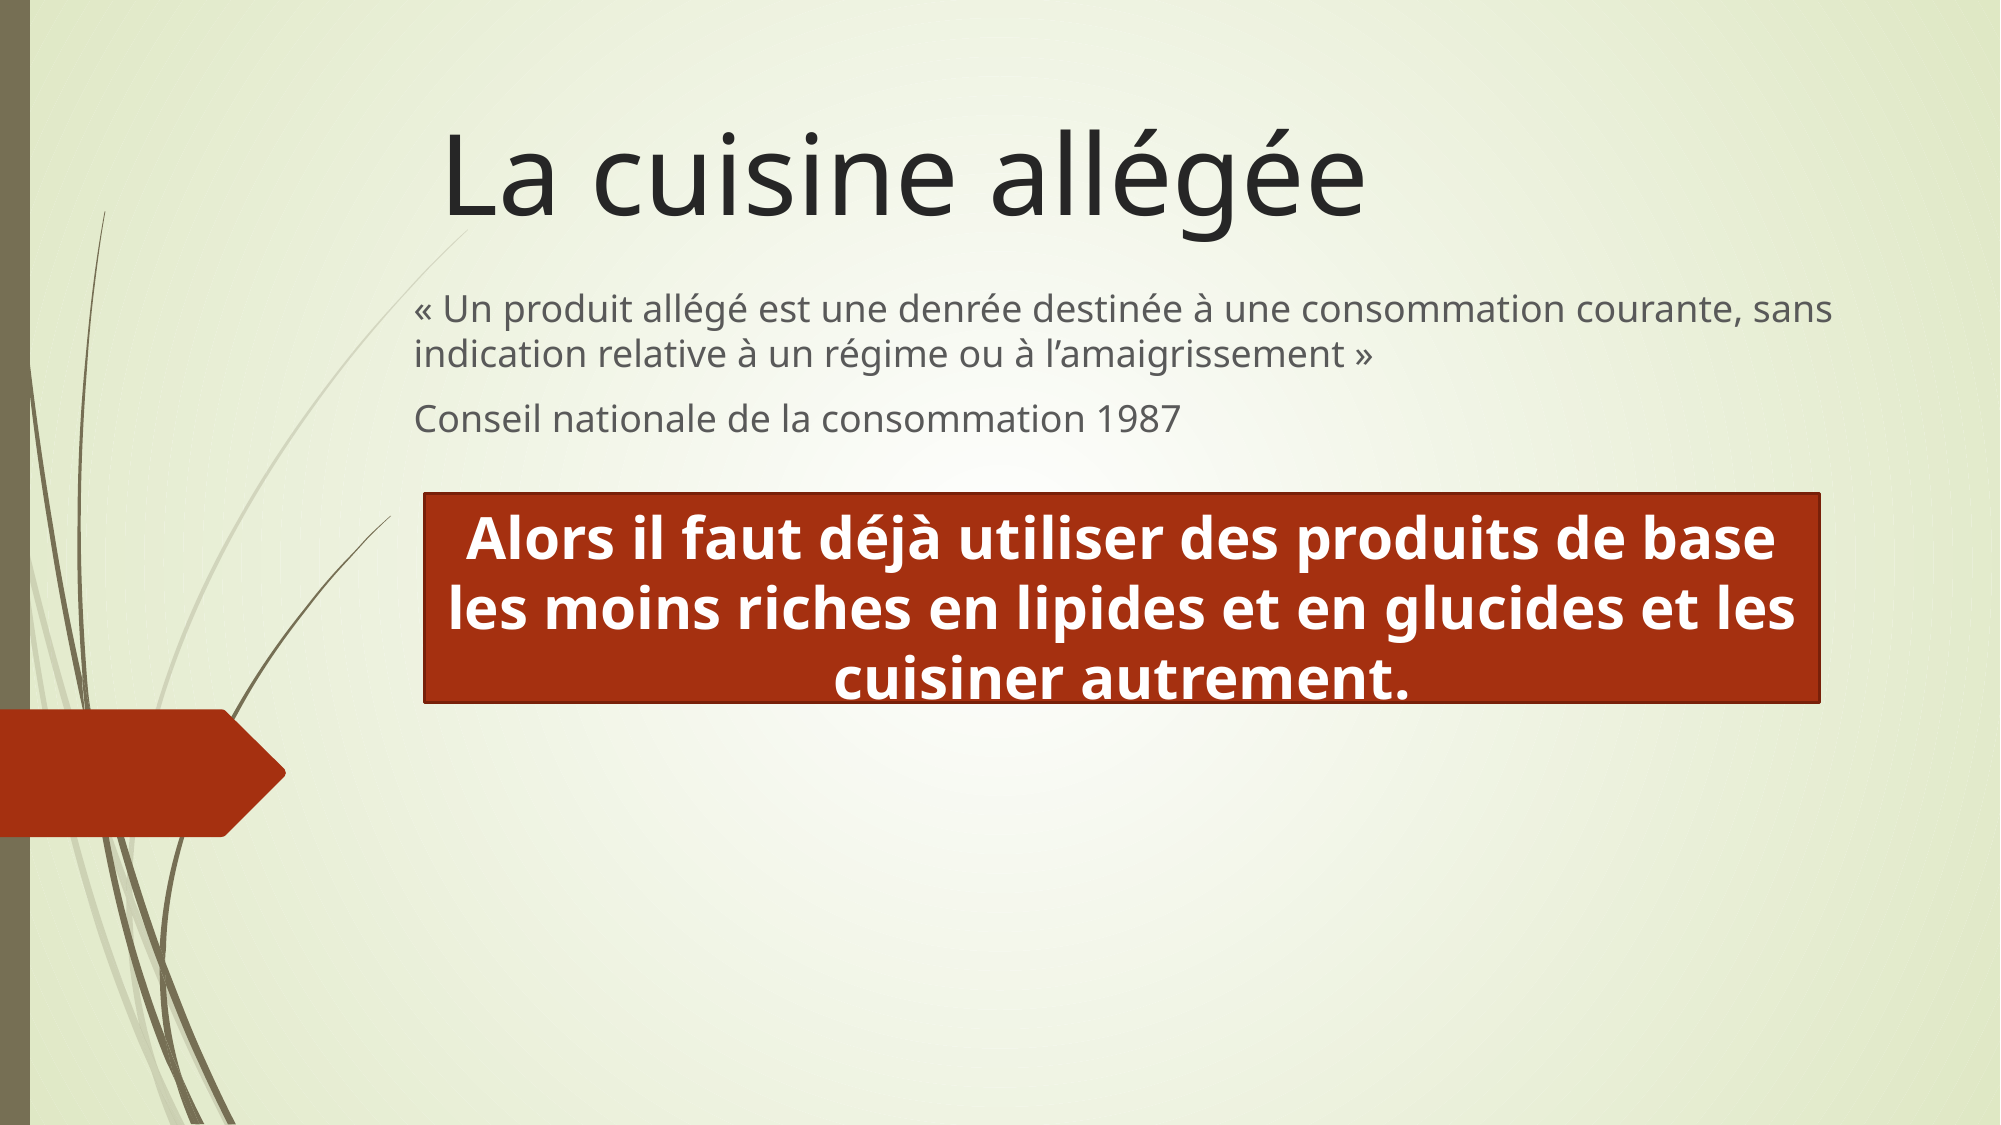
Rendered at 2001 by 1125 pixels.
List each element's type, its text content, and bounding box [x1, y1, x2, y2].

title La cuisine allégée [424, 80, 1888, 246]
text_box Alors il faut déjà utiliser des produits de base les moins riches en lipides et en glucides et les cuisiner autrement. [425, 493, 1820, 702]
subtitle « Un produit allégé est une denrée destinée à une consommation courante, sans indication relative à un régime ou à l’amaigrissement » Conseil nationale de la consommation 1987 [398, 277, 1862, 462]
